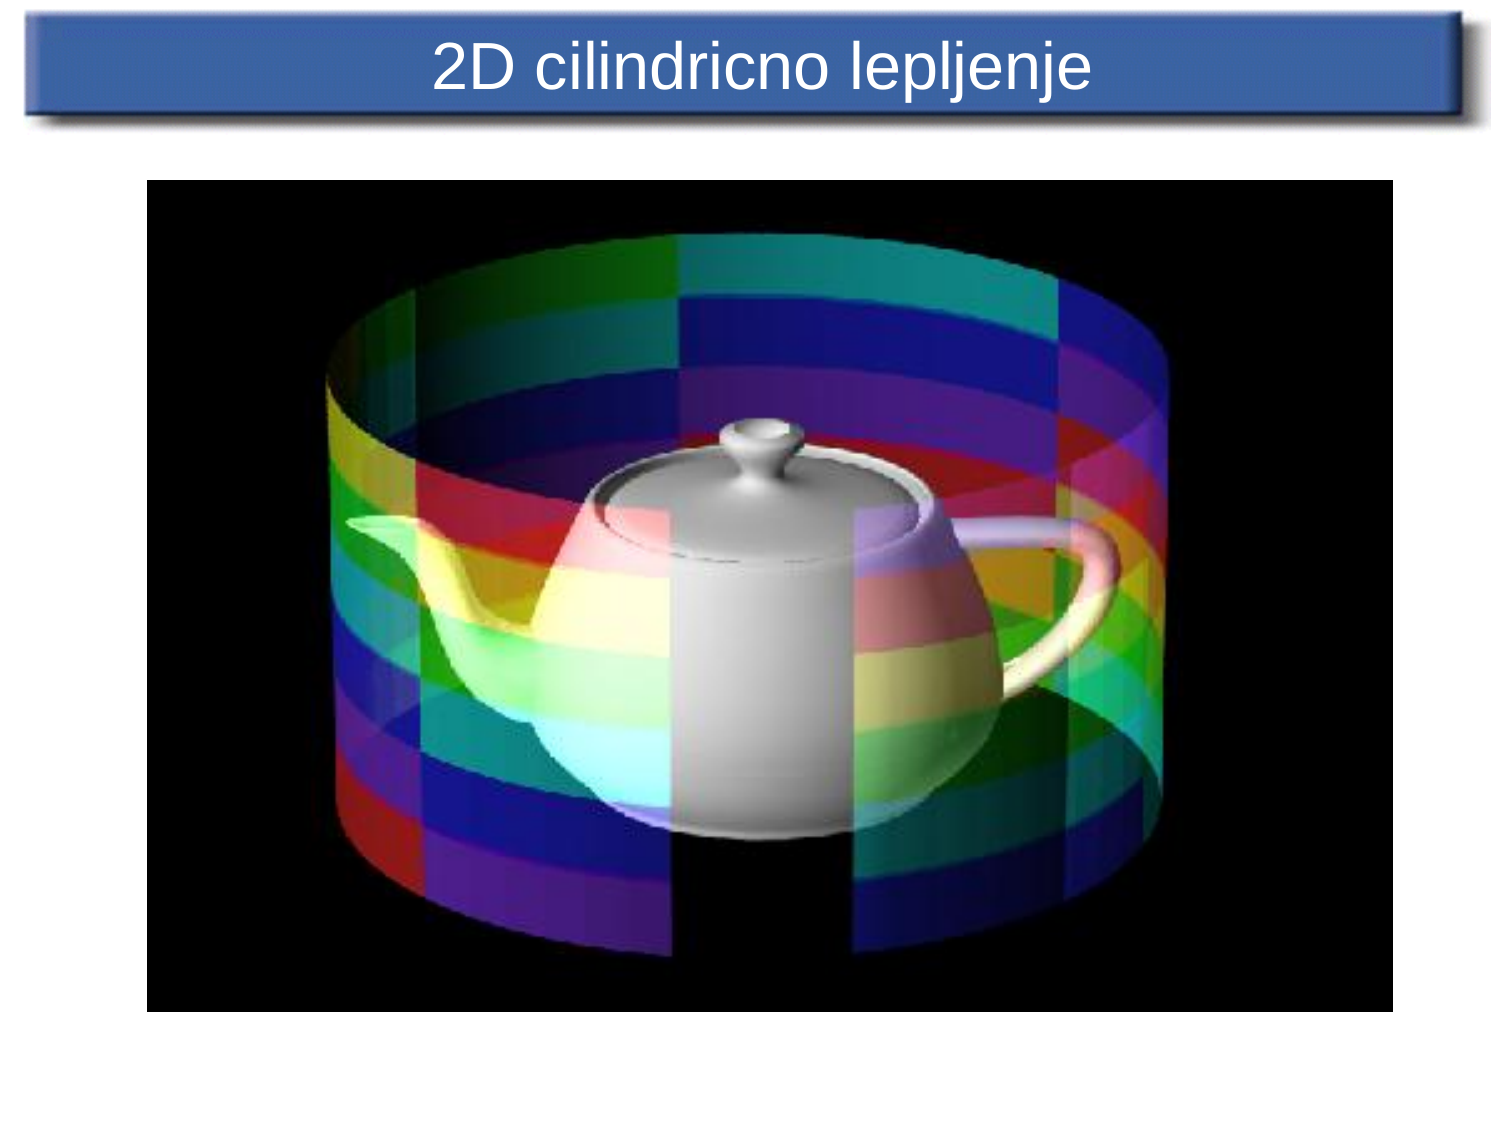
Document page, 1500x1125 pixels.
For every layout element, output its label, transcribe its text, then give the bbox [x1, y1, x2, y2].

picture [147, 180, 1393, 1012]
title 2D cilindricno lepljenje [24, 0, 1500, 126]
picture [23, 8, 1491, 135]
